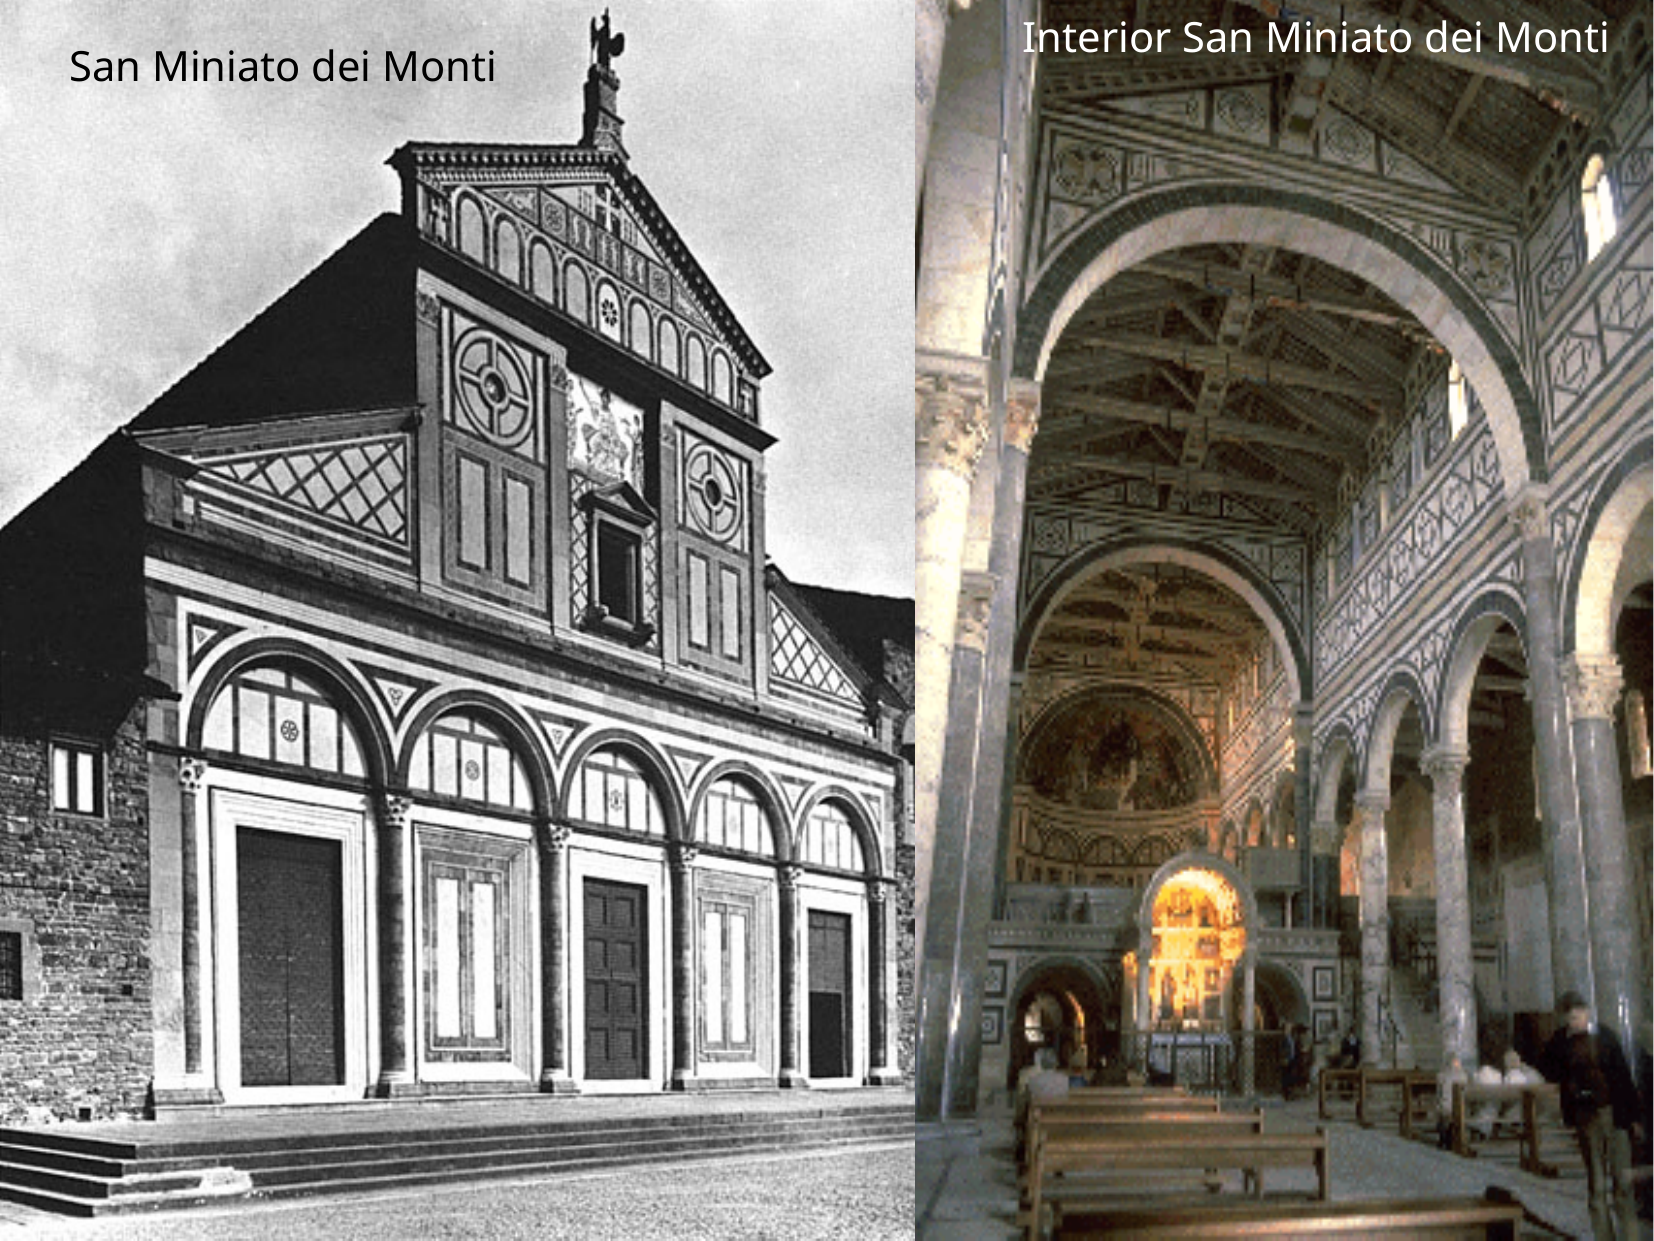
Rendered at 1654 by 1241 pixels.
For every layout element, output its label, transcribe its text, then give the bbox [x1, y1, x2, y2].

text_box Interior San Miniato dei Monti [1007, 0, 1625, 66]
picture [0, 0, 1654, 1241]
text_box San Miniato dei Monti [54, 29, 522, 95]
